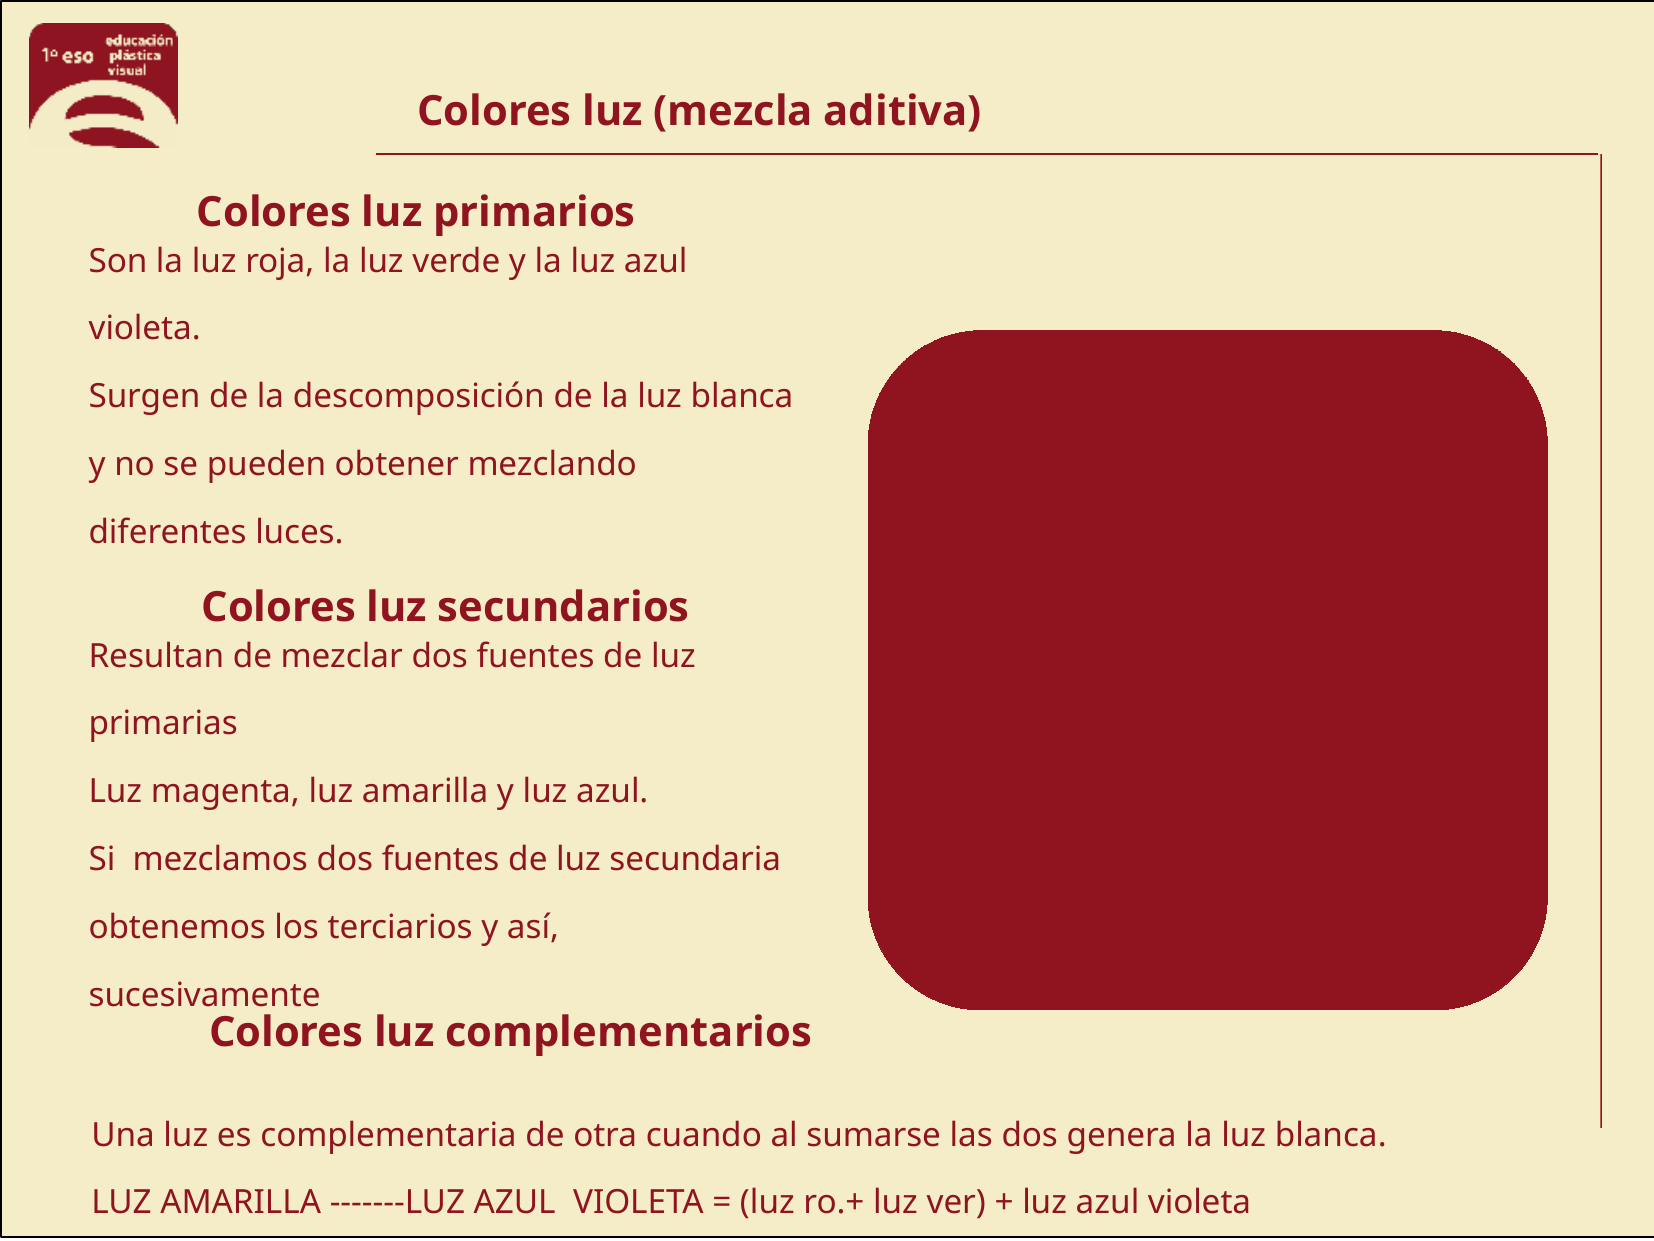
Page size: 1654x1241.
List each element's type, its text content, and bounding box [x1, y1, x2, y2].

text_box Son la luz roja, la luz verde y la luz azul violeta. Surgen de la descomposición de la luz blanca y no se pueden obtener mezclando diferentes luces. [88, 244, 798, 574]
text_box Colores luz complementarios [129, 1003, 892, 1058]
text_box Resultan de mezclar dos fuentes de luz primarias Luz magenta, luz amarilla y luz azul. Si mezclamos dos fuentes de luz secundaria obtenemos los terciarios y así, sucesivamente [88, 642, 798, 1028]
text_box Colores luz primarios [35, 183, 798, 237]
text_box Colores luz (mezcla aditiva) [318, 82, 1081, 136]
text_box Colores luz secundarios [64, 578, 827, 632]
picture [0, 0, 1654, 1241]
text_box Una luz es complementaria de otra cuando al sumarse las dos genera la luz blanca. LUZ AMARILLA -------LUZ AZUL VIOLETA = (luz ro.+ luz ver) + luz azul violeta [76, 1080, 1504, 1197]
text_box [868, 330, 1548, 1010]
